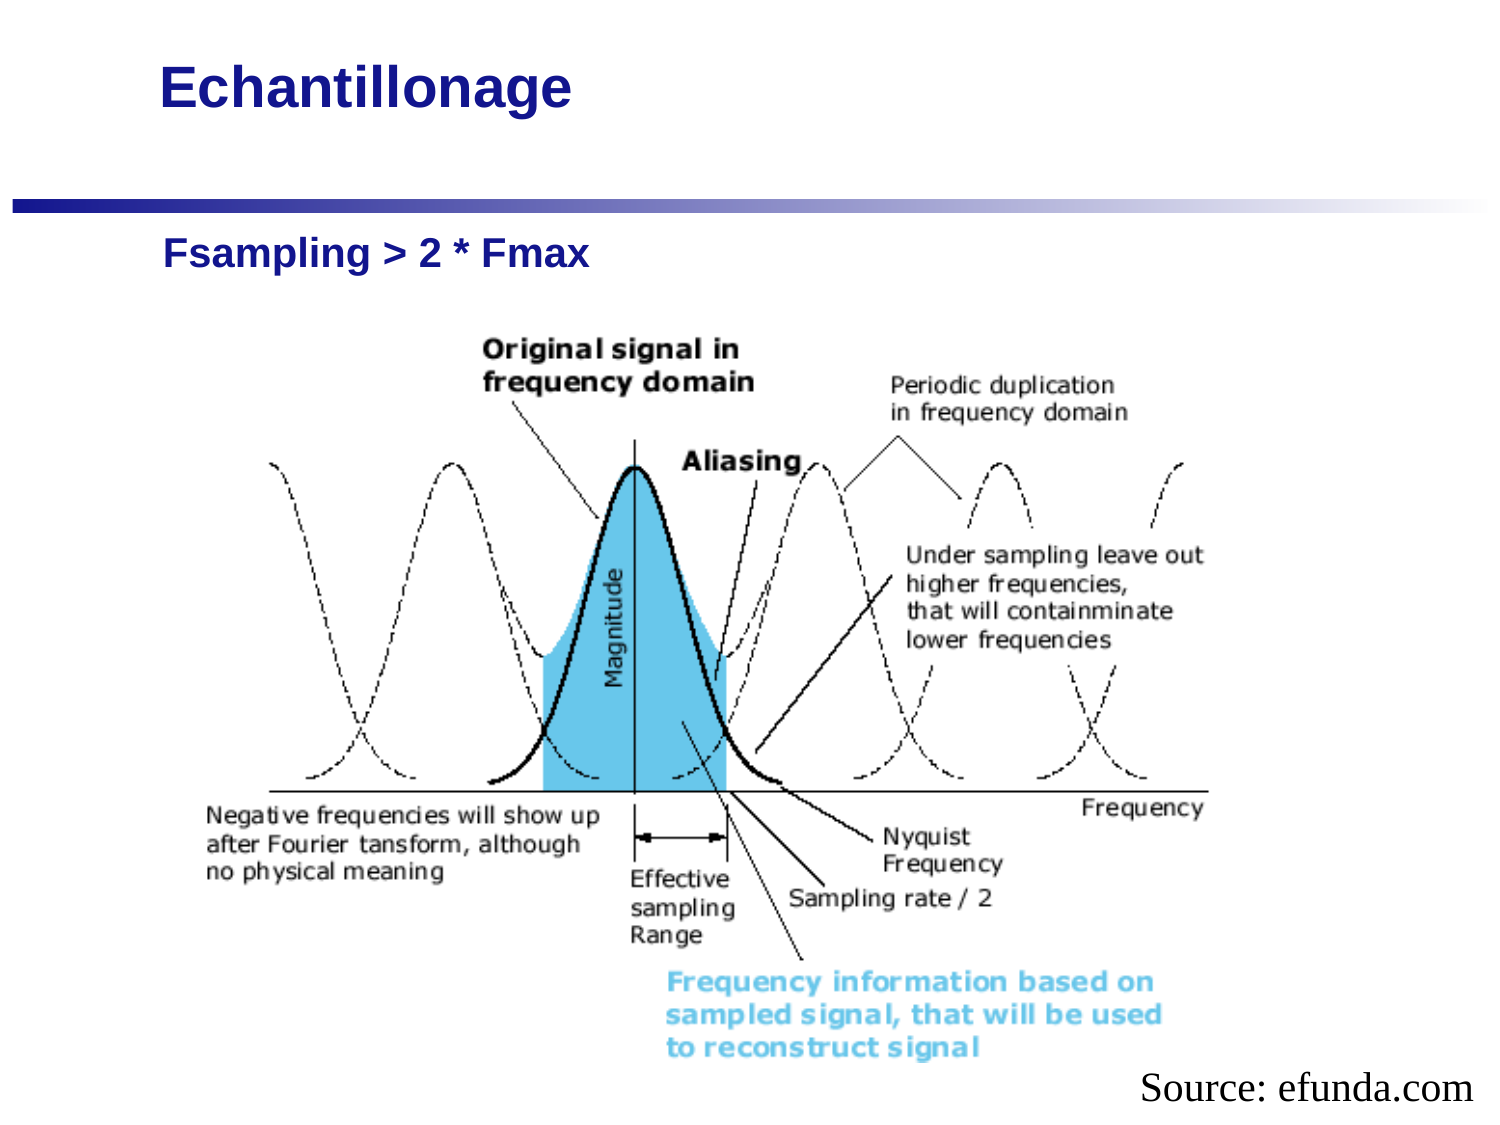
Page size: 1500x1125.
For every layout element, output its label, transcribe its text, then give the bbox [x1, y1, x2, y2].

title Echantillonage [159, 0, 1385, 175]
list Fsampling > 2 * Fmax [162, 230, 1388, 857]
text_box Source: efunda.com [1125, 1056, 1500, 1118]
picture [206, 857, 1211, 1063]
